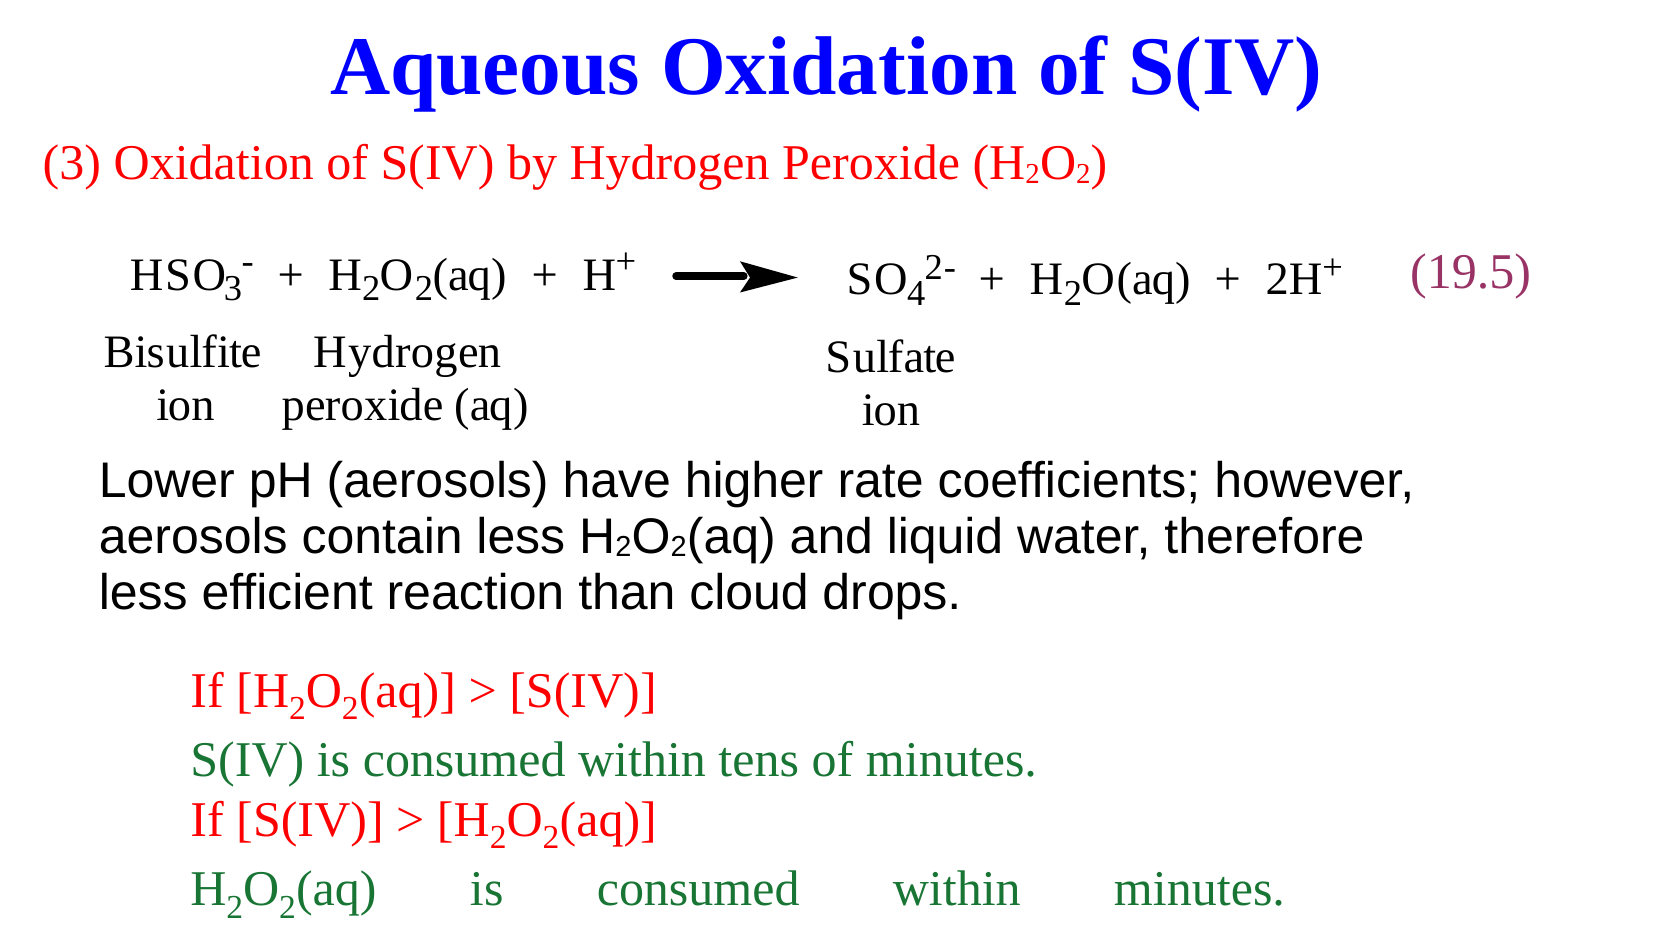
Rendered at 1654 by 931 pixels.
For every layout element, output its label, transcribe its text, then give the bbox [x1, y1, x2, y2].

text_box (19.5) [1395, 236, 1576, 319]
text_box Lower pH (aerosols) have higher rate coefficients; however, aerosols contain less H2O2(aq) and liquid water, therefore less efficient reaction than cloud drops. [84, 445, 1510, 644]
title Aqueous Oxidation of S(IV) [0, 3, 1654, 106]
text_box If [H2O2(aq)] > [S(IV)] S(IV) is consumed within tens of minutes. If [S(IV)] > [H2O2(aq)] H2O2(aq) is consumed within minutes. [175, 650, 1300, 931]
chart [90, 246, 1363, 440]
text_box (3) Oxidation of S(IV) by Hydrogen Peroxide (H2O2) [28, 134, 1390, 234]
